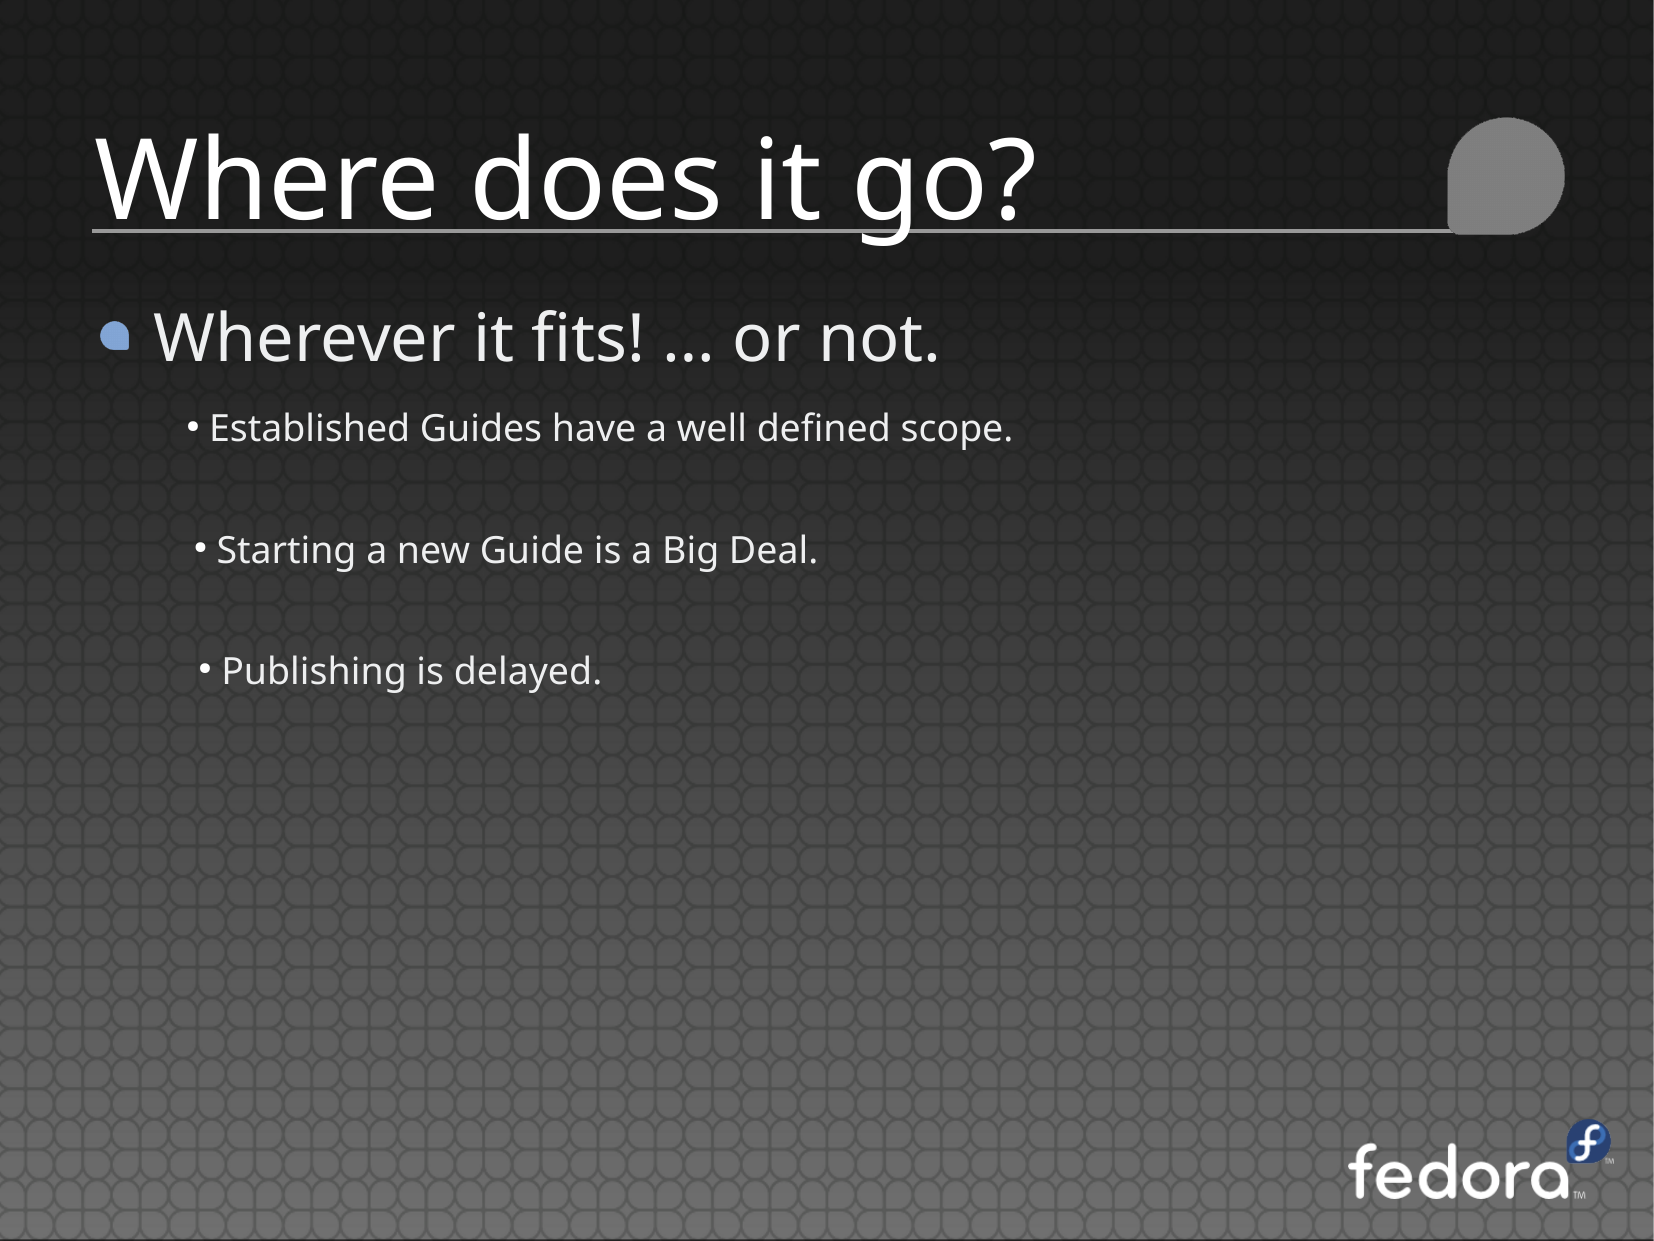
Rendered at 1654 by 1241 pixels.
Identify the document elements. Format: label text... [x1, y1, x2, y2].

list Wherever it fits! … or not. [82, 290, 1562, 383]
text_box Established Guides have a well defined scope. [171, 394, 1213, 453]
text_box Starting a new Guide is a Big Deal. [178, 515, 1217, 575]
picture [0, 0, 1654, 1241]
title Where does it go? [94, 100, 1426, 251]
text_box Publishing is delayed. [183, 637, 1213, 696]
